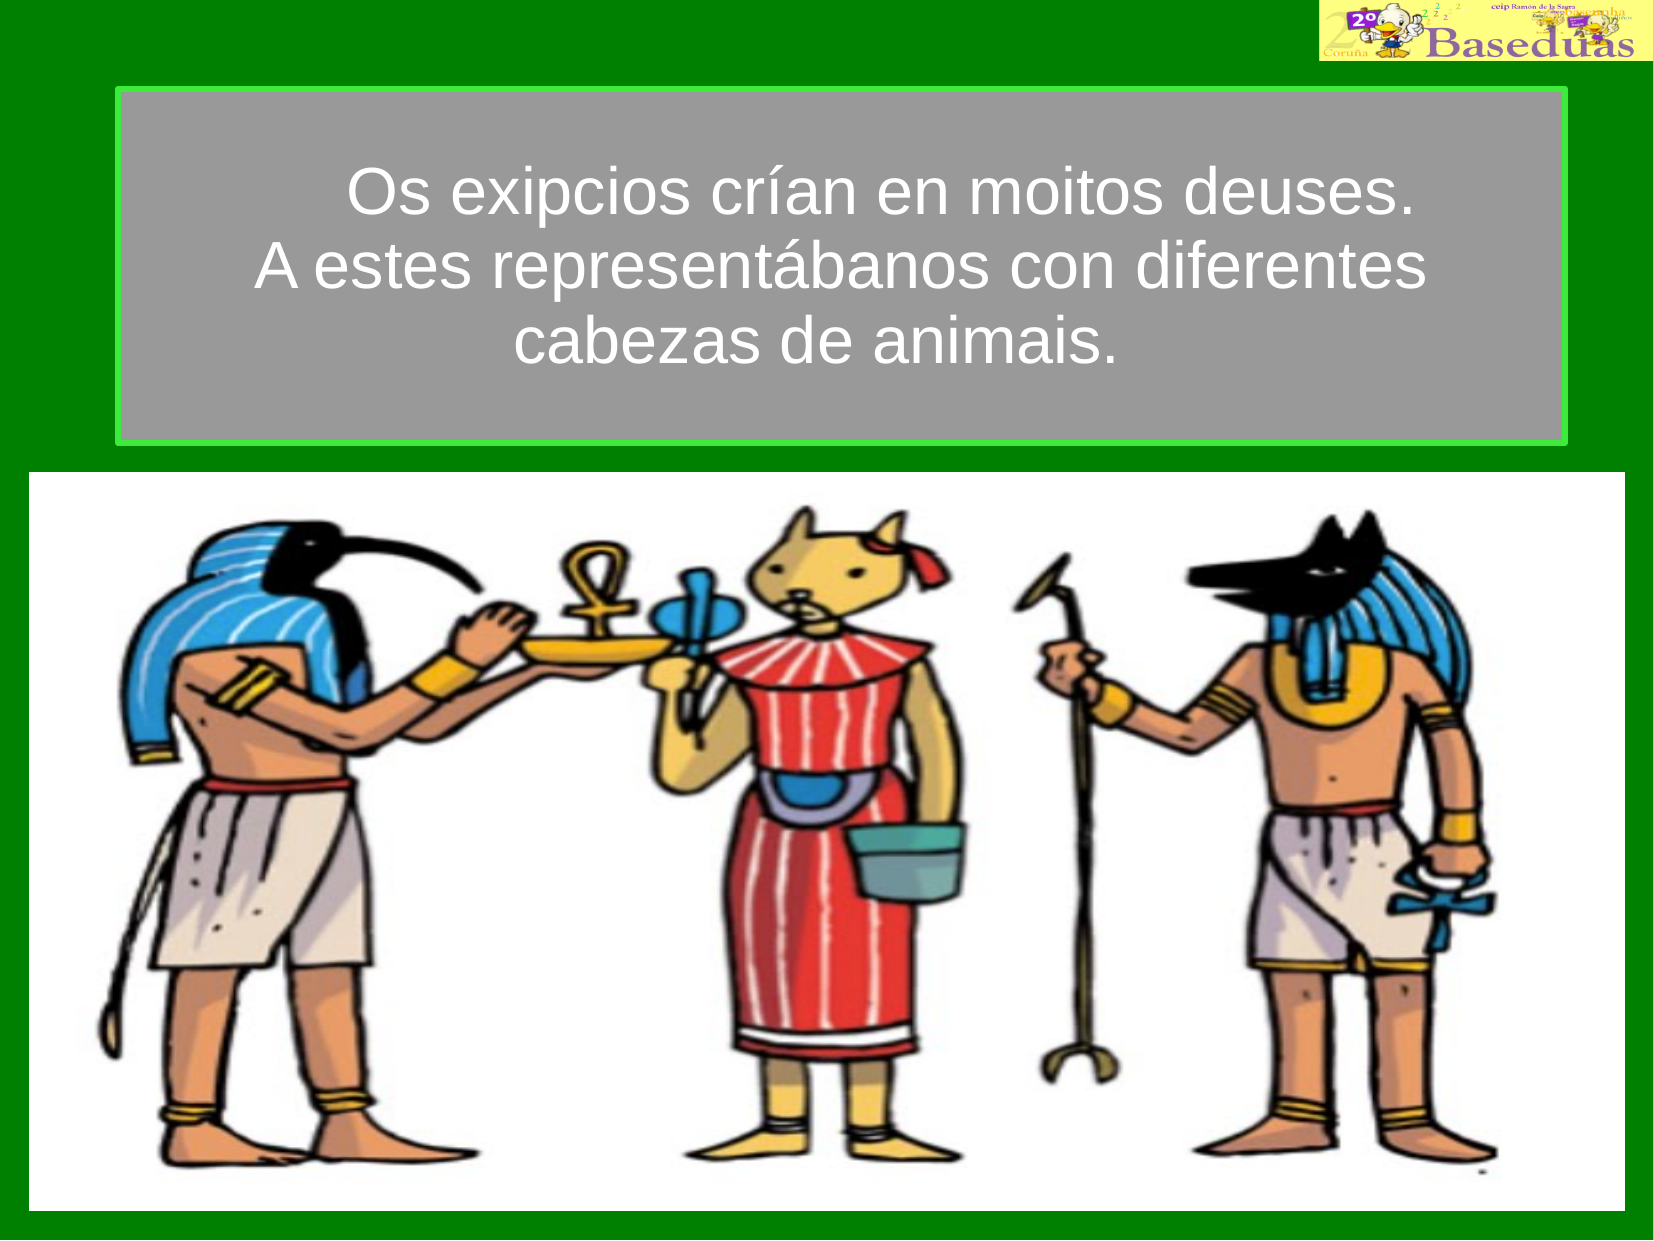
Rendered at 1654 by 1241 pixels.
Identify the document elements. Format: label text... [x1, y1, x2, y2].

text_box Os exipcios crían en moitos deuses. A estes representábanos con diferentes cabezas de animais. [118, 88, 1565, 443]
picture [1319, 0, 1654, 61]
picture [29, 472, 1625, 1211]
